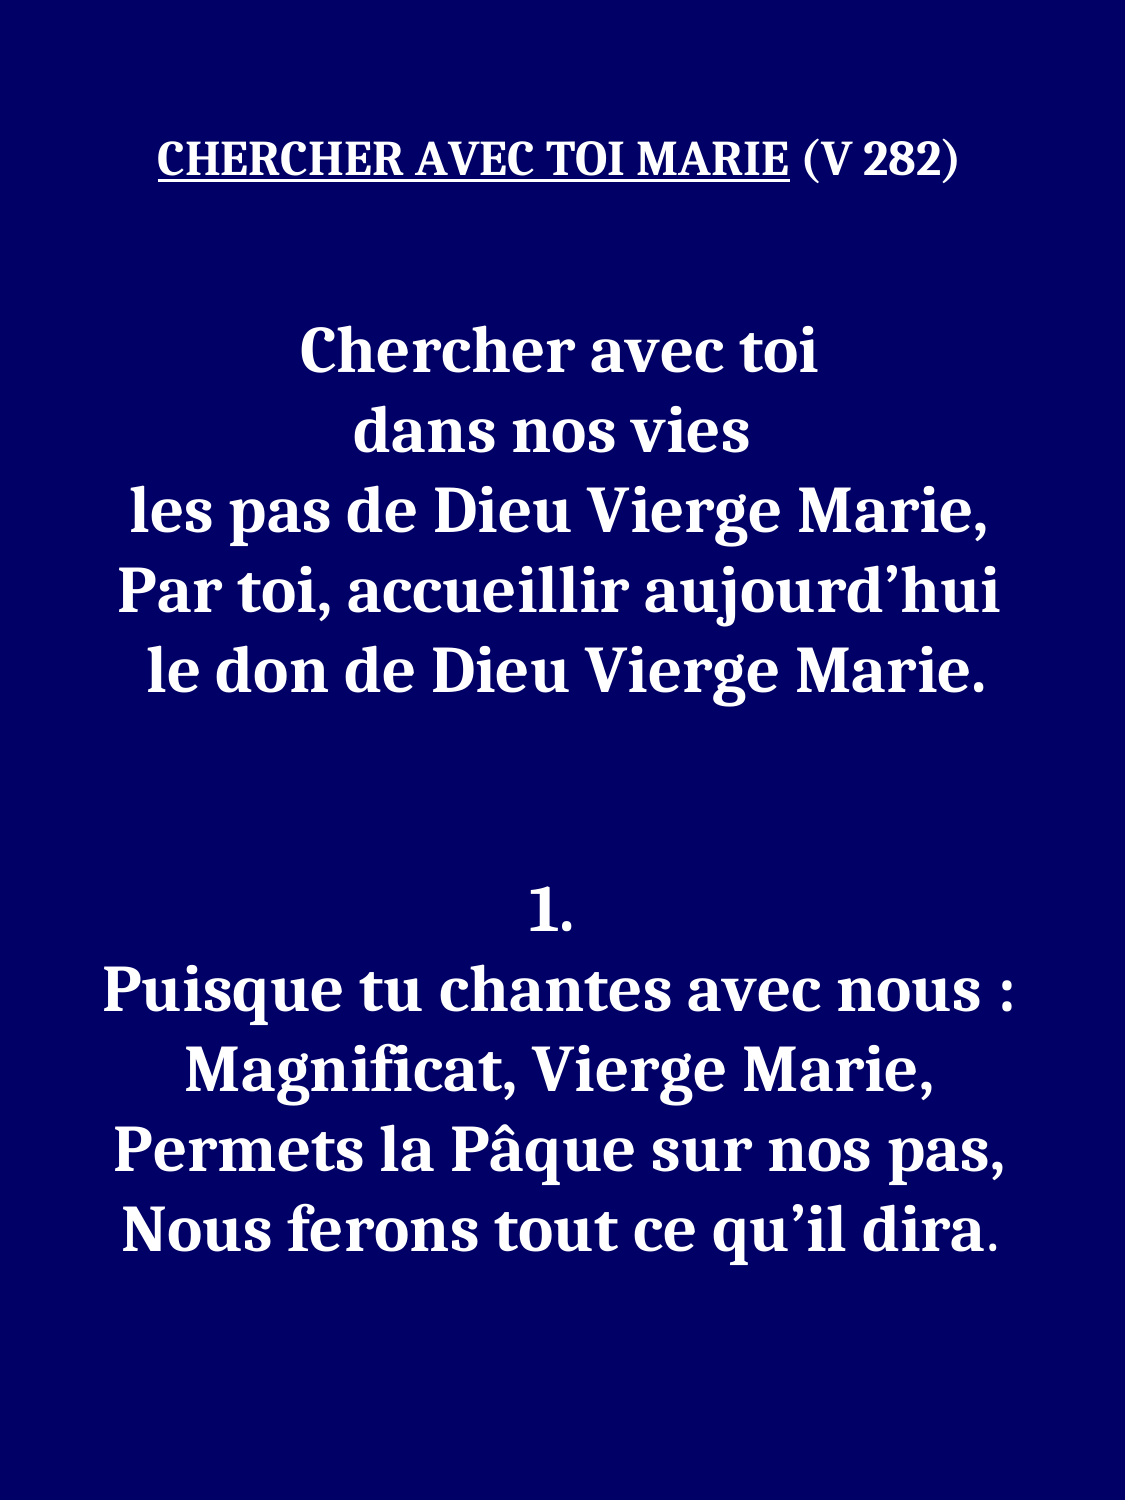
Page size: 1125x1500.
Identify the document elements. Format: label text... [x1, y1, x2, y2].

text_box CHERCHER AVEC TOI MARIE (V 282) Chercher avec toi dans nos vies les pas de Dieu Vierge Marie, Par toi, accueillir aujourd’hui le don de Dieu Vierge Marie. 1. Puisque tu chantes avec nous : Magnificat, Vierge Marie, Permets la Pâque sur nos pas, Nous ferons tout ce qu’il dira. [20, 118, 1099, 1273]
